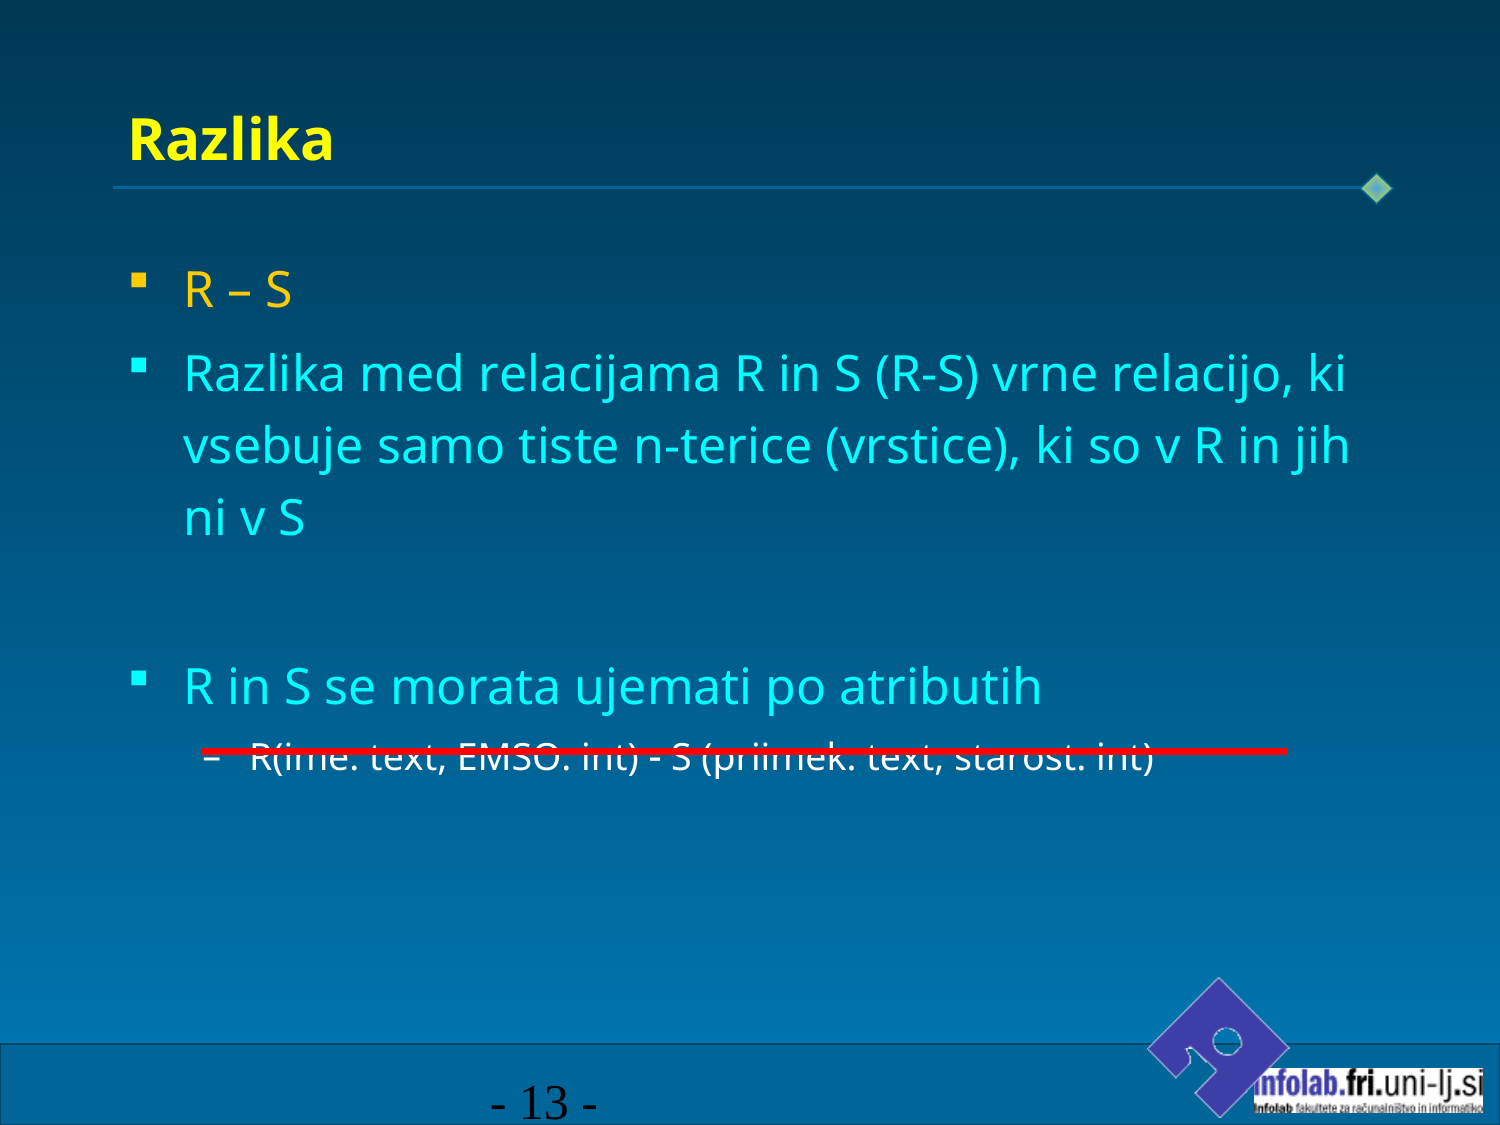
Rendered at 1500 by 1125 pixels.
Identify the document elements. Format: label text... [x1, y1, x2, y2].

title Razlika [112, 94, 1388, 181]
list R – S Razlika med relacijama R in S (R-S) vrne relacijo, ki vsebuje samo tiste n-terice (vrstice), ki so v R in jih ni v S R in S se morata ujemati po atributih R(ime: text, EMSO: int)  S (priimek: text, starost: int) [112, 237, 1388, 963]
picture [1149, 978, 1482, 1117]
